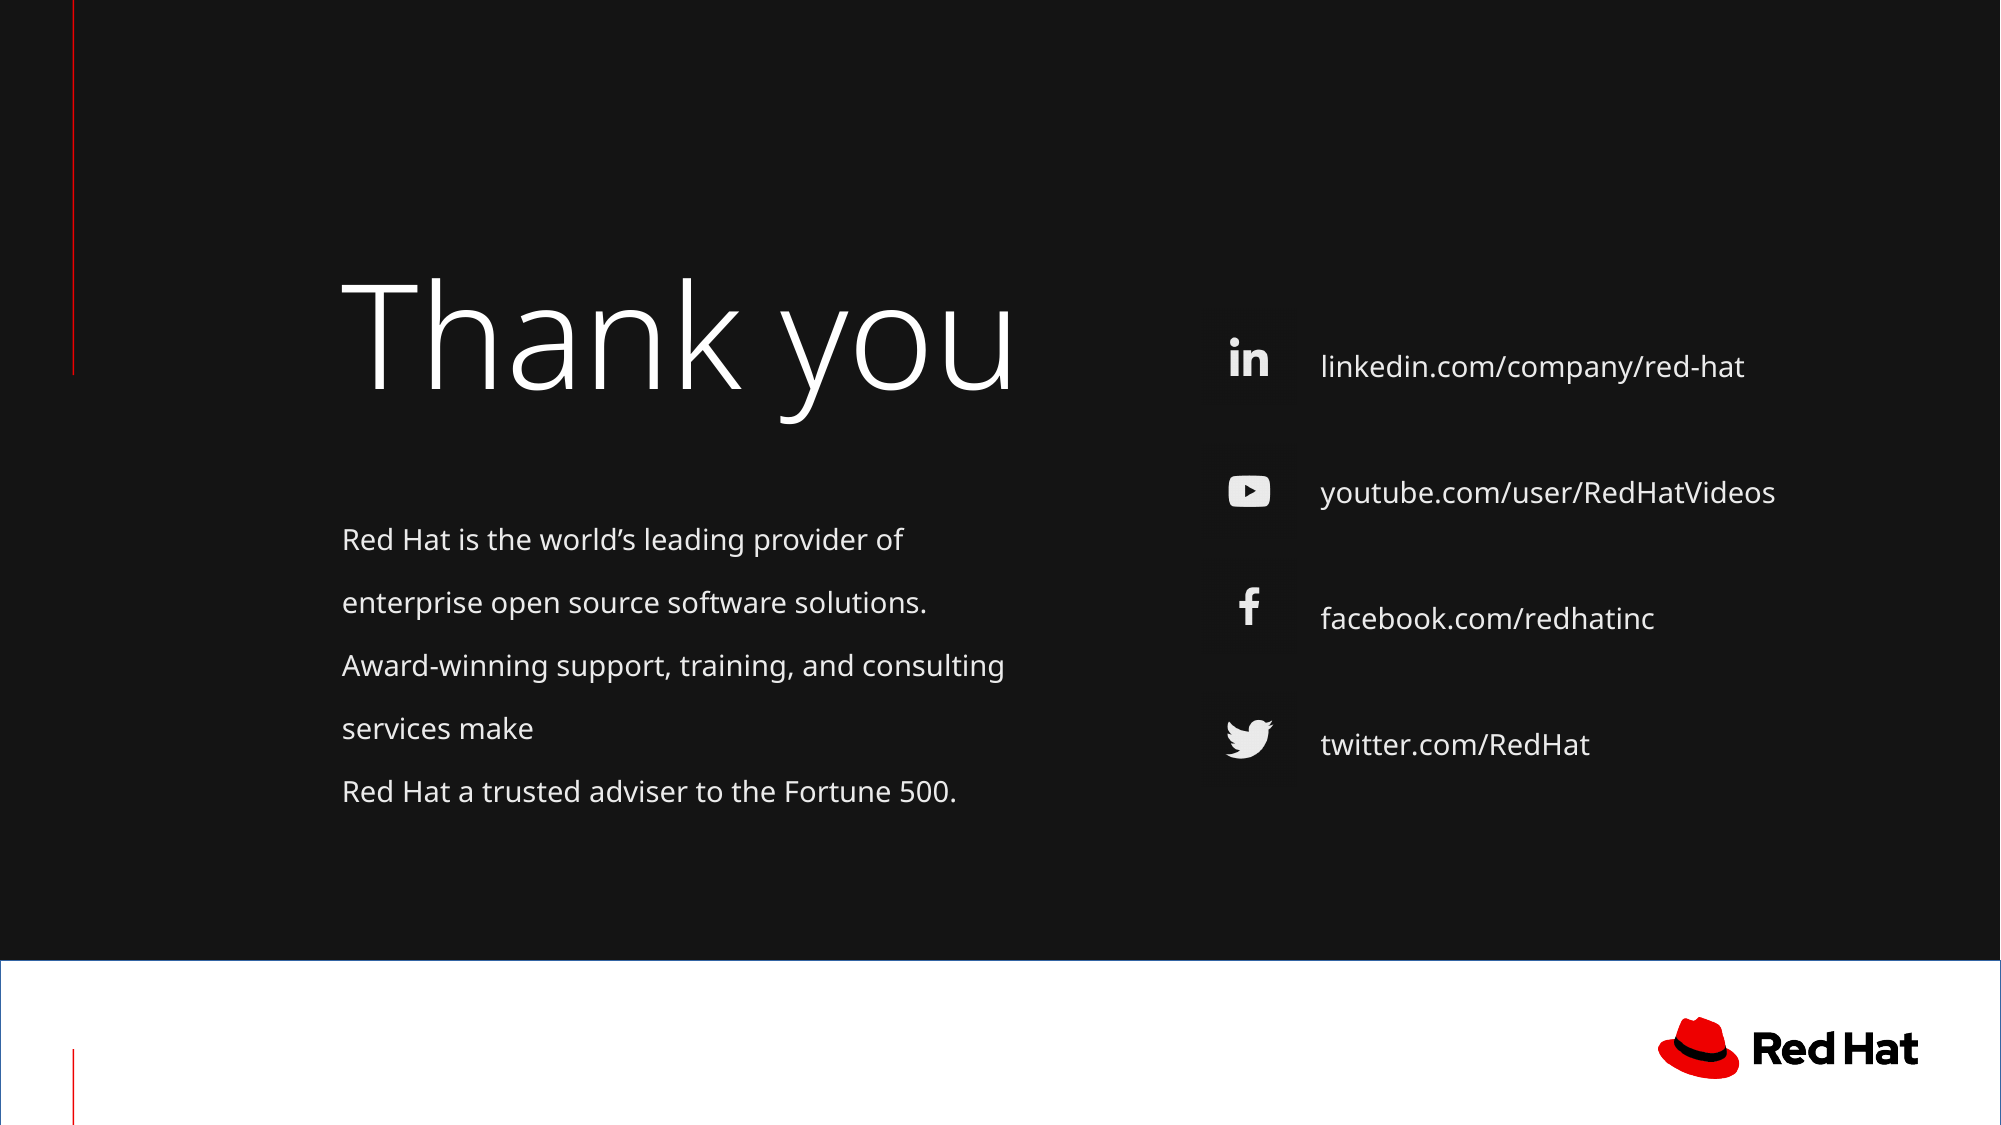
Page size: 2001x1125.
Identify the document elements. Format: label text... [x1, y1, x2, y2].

picture [1201, 443, 1297, 539]
picture [1201, 558, 1297, 654]
picture [1201, 691, 1297, 787]
text_box Red Hat is the world’s leading provider of enterprise open source software solutions. Award-winning support, training, and consulting services make Red Hat a trusted adviser to the Fortune 500. [341, 493, 1022, 744]
picture [1201, 308, 1297, 405]
title Thank you [341, 93, 1147, 419]
picture [1658, 1017, 1918, 1079]
